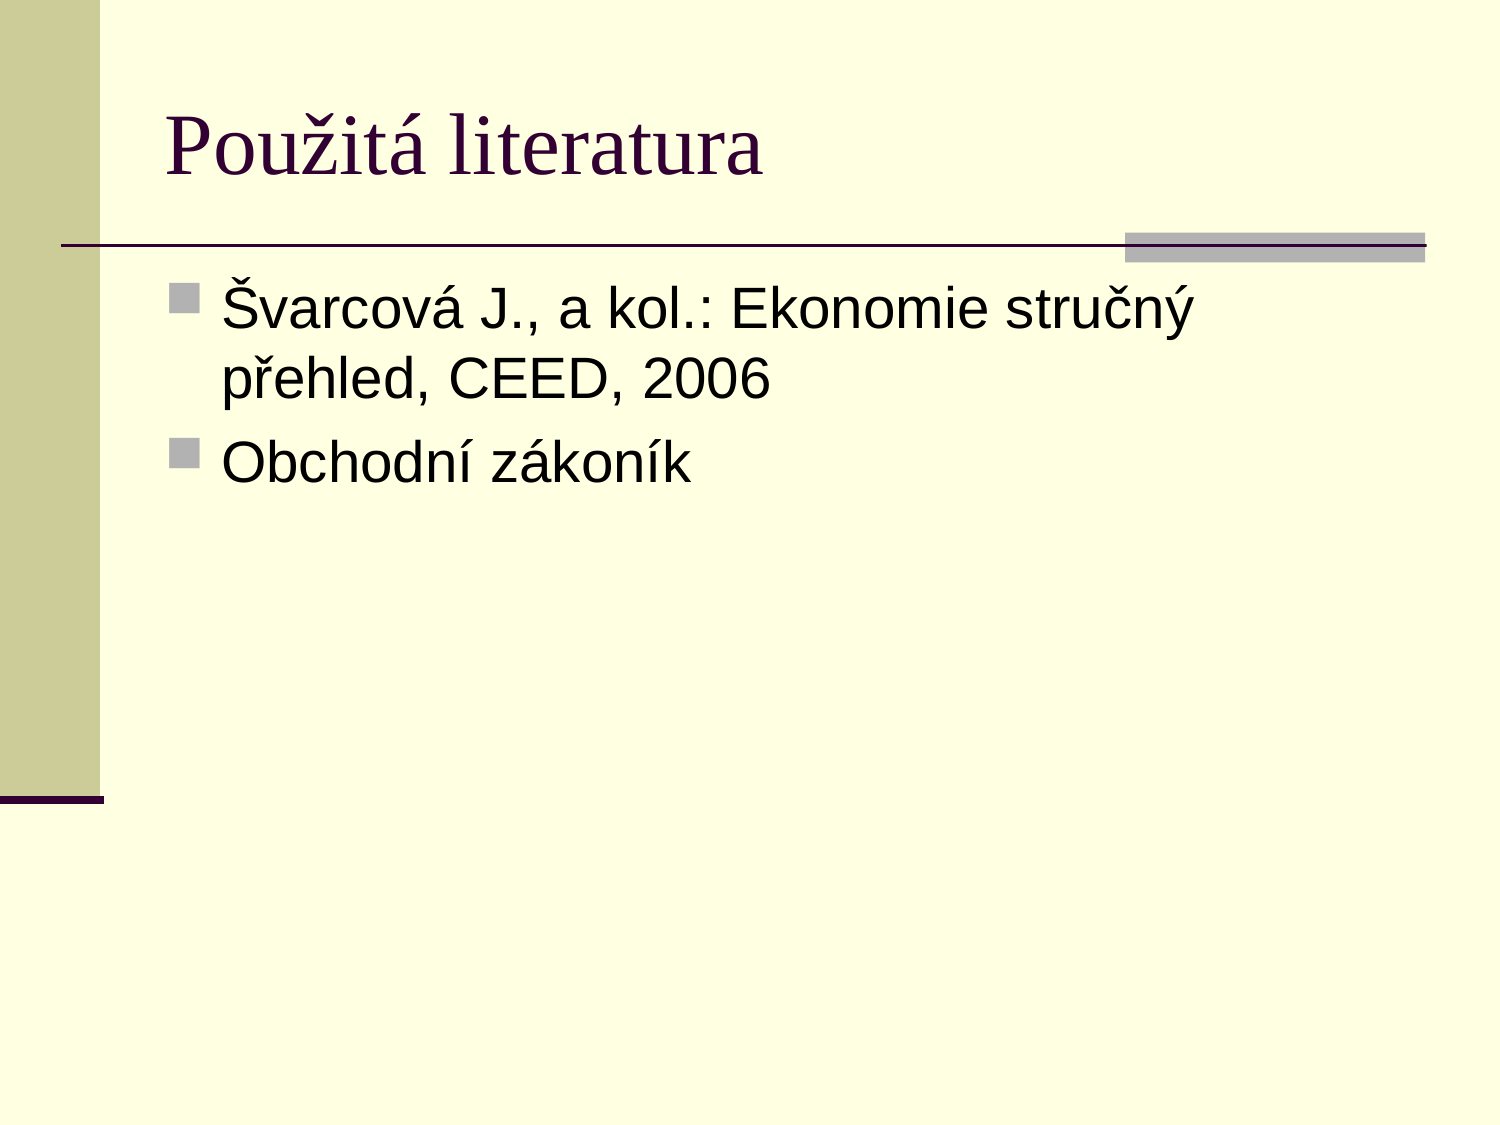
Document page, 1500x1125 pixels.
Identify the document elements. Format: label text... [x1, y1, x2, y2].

list Švarcová J., a kol.: Ekonomie stručný přehled, CEED, 2006 Obchodní zákoník [150, 262, 1426, 1006]
title Použitá literatura [150, 45, 1426, 234]
